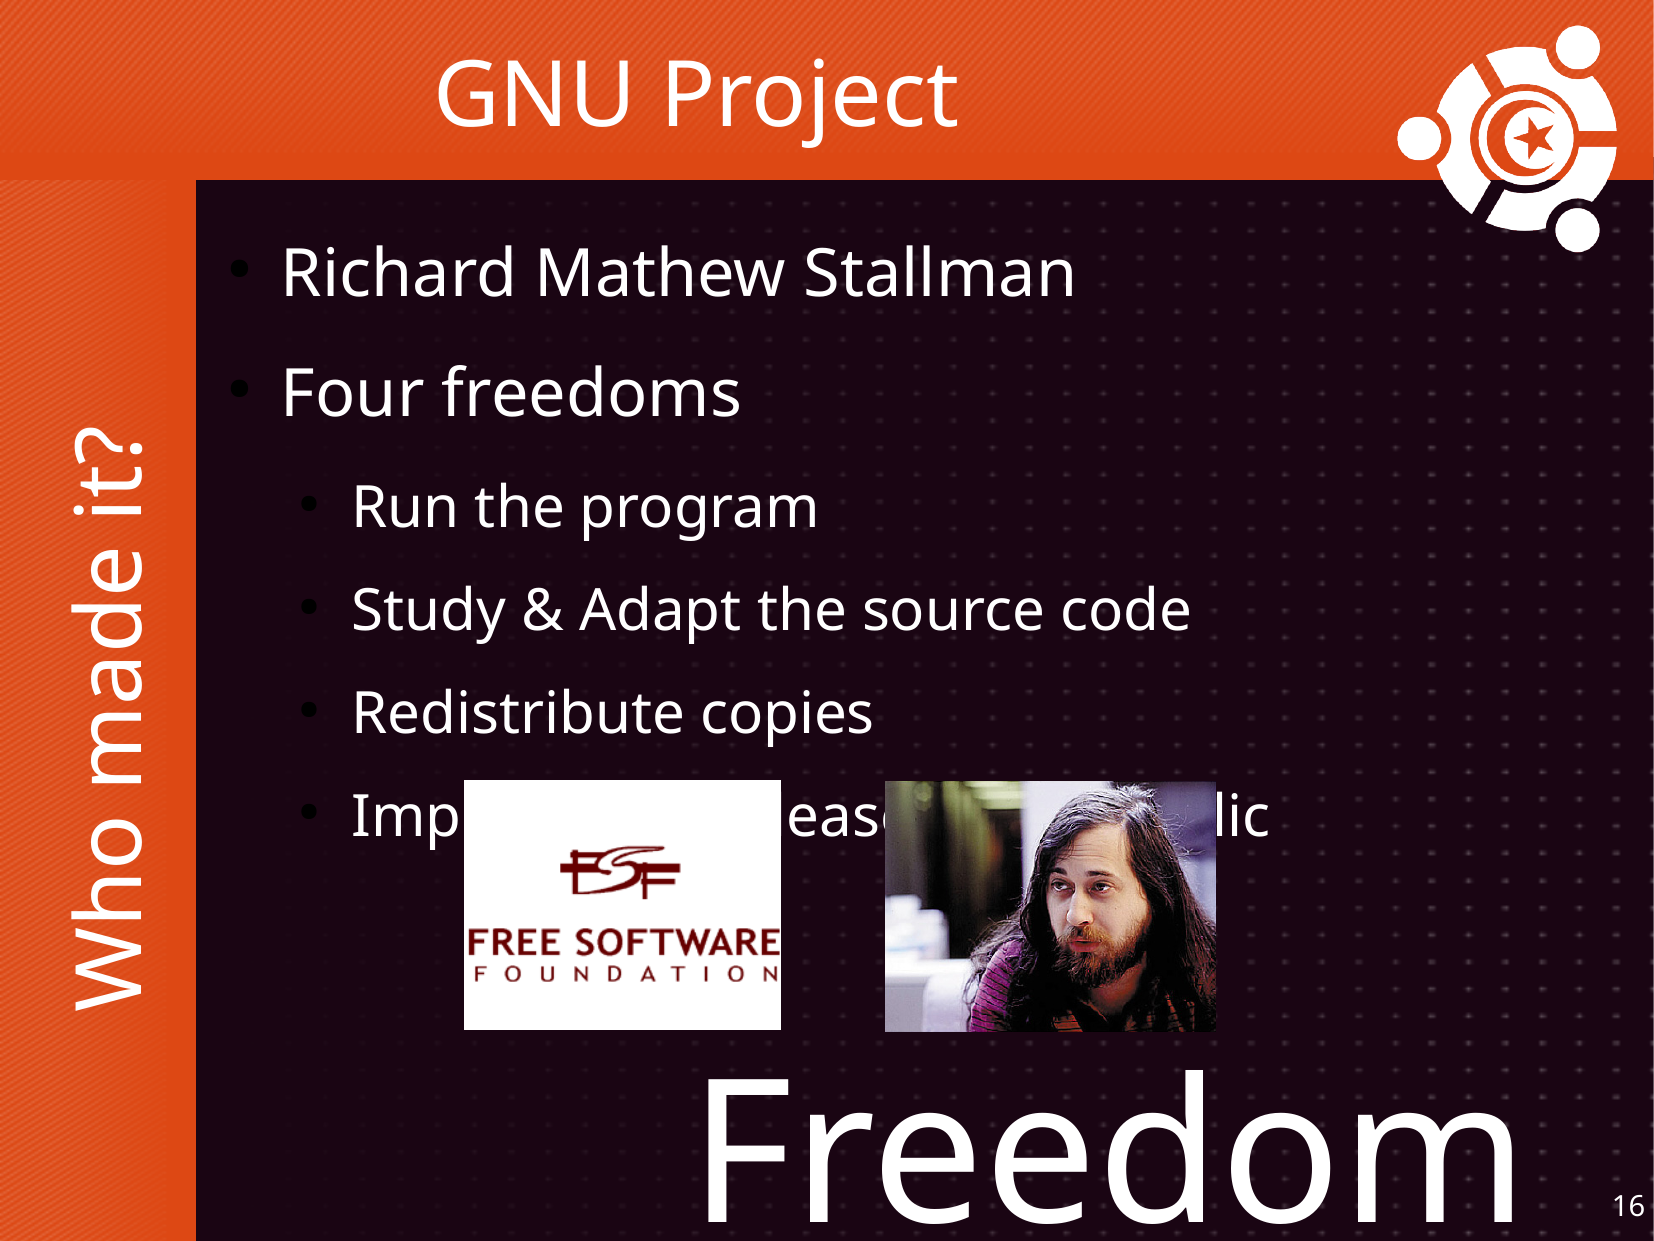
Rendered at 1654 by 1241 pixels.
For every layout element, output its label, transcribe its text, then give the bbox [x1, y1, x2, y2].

picture [464, 780, 781, 1030]
title GNU Project [0, 2, 1394, 181]
picture [885, 781, 1216, 1032]
picture [0, 0, 1654, 1241]
title Who made it? [17, 210, 196, 1229]
list Richard Mathew Stallman Four freedoms Run the program Study & Adapt the source code Redistribute copies Improve and release to the public [210, 225, 1639, 1186]
text_box Freedom [674, 1001, 1516, 1241]
